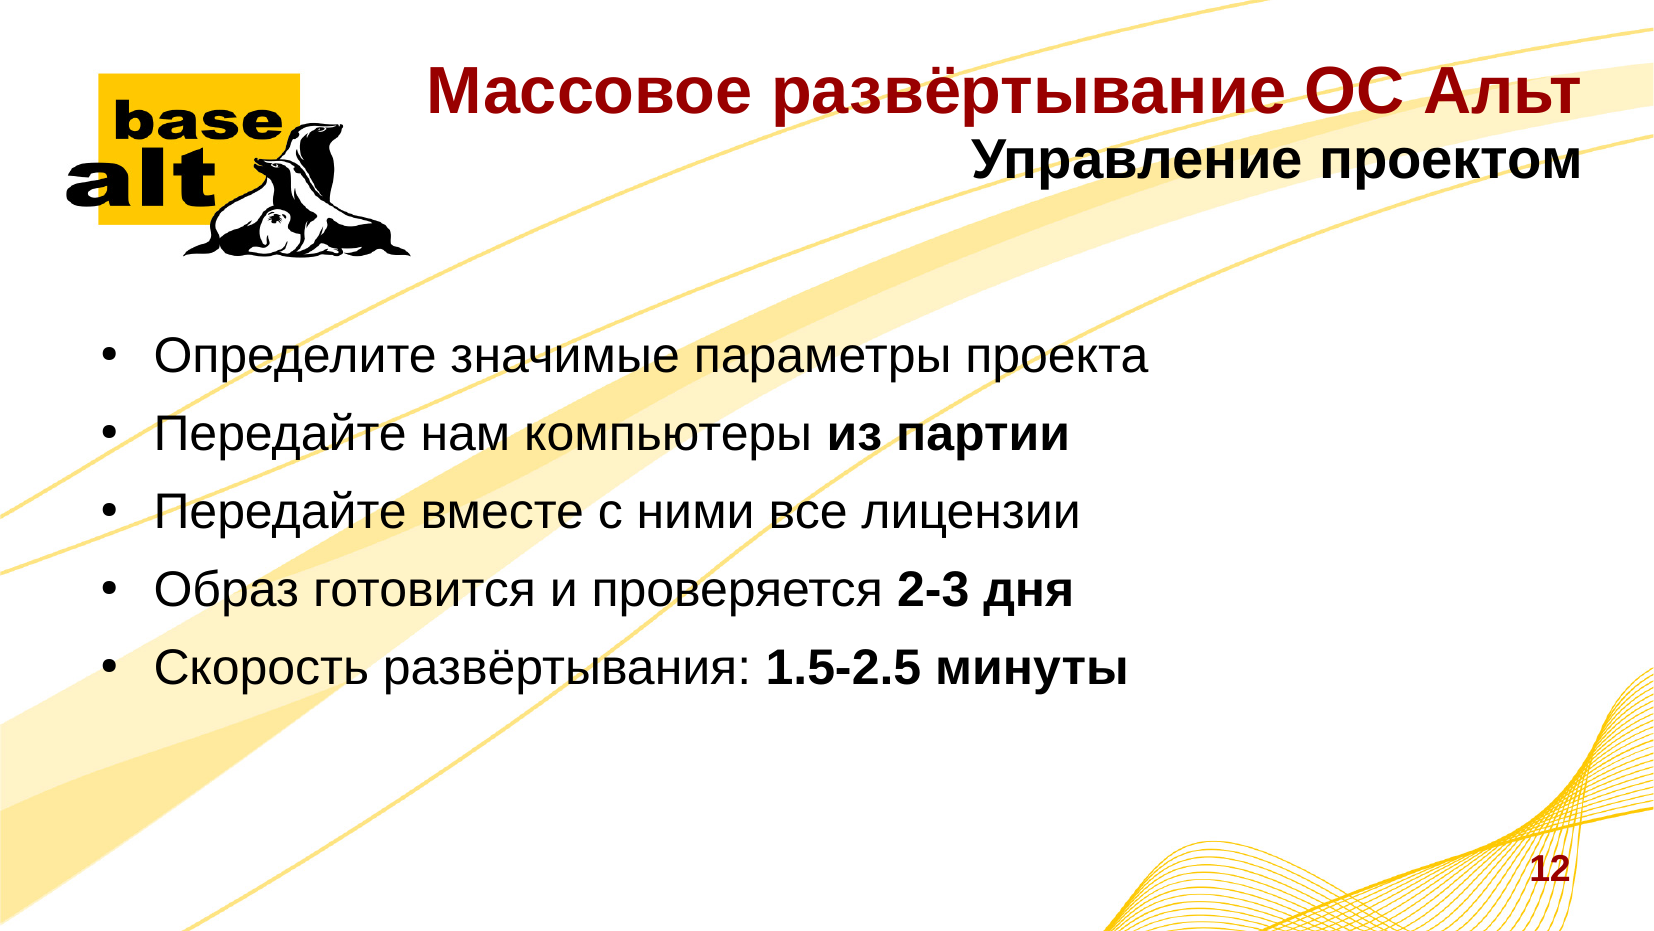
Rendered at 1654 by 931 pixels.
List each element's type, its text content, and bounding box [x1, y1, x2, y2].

picture [0, 0, 1654, 931]
title Массовое развёртывание ОС Альт Управление проектом [372, 39, 1583, 204]
list Определите значимые параметры проекта Передайте нам компьютеры из партии Передайте вместе с ними все лицензии Образ готовится и проверяется 2-3 дня Скорость развёртывания: 1.5-2.5 минуты [82, 327, 1571, 727]
